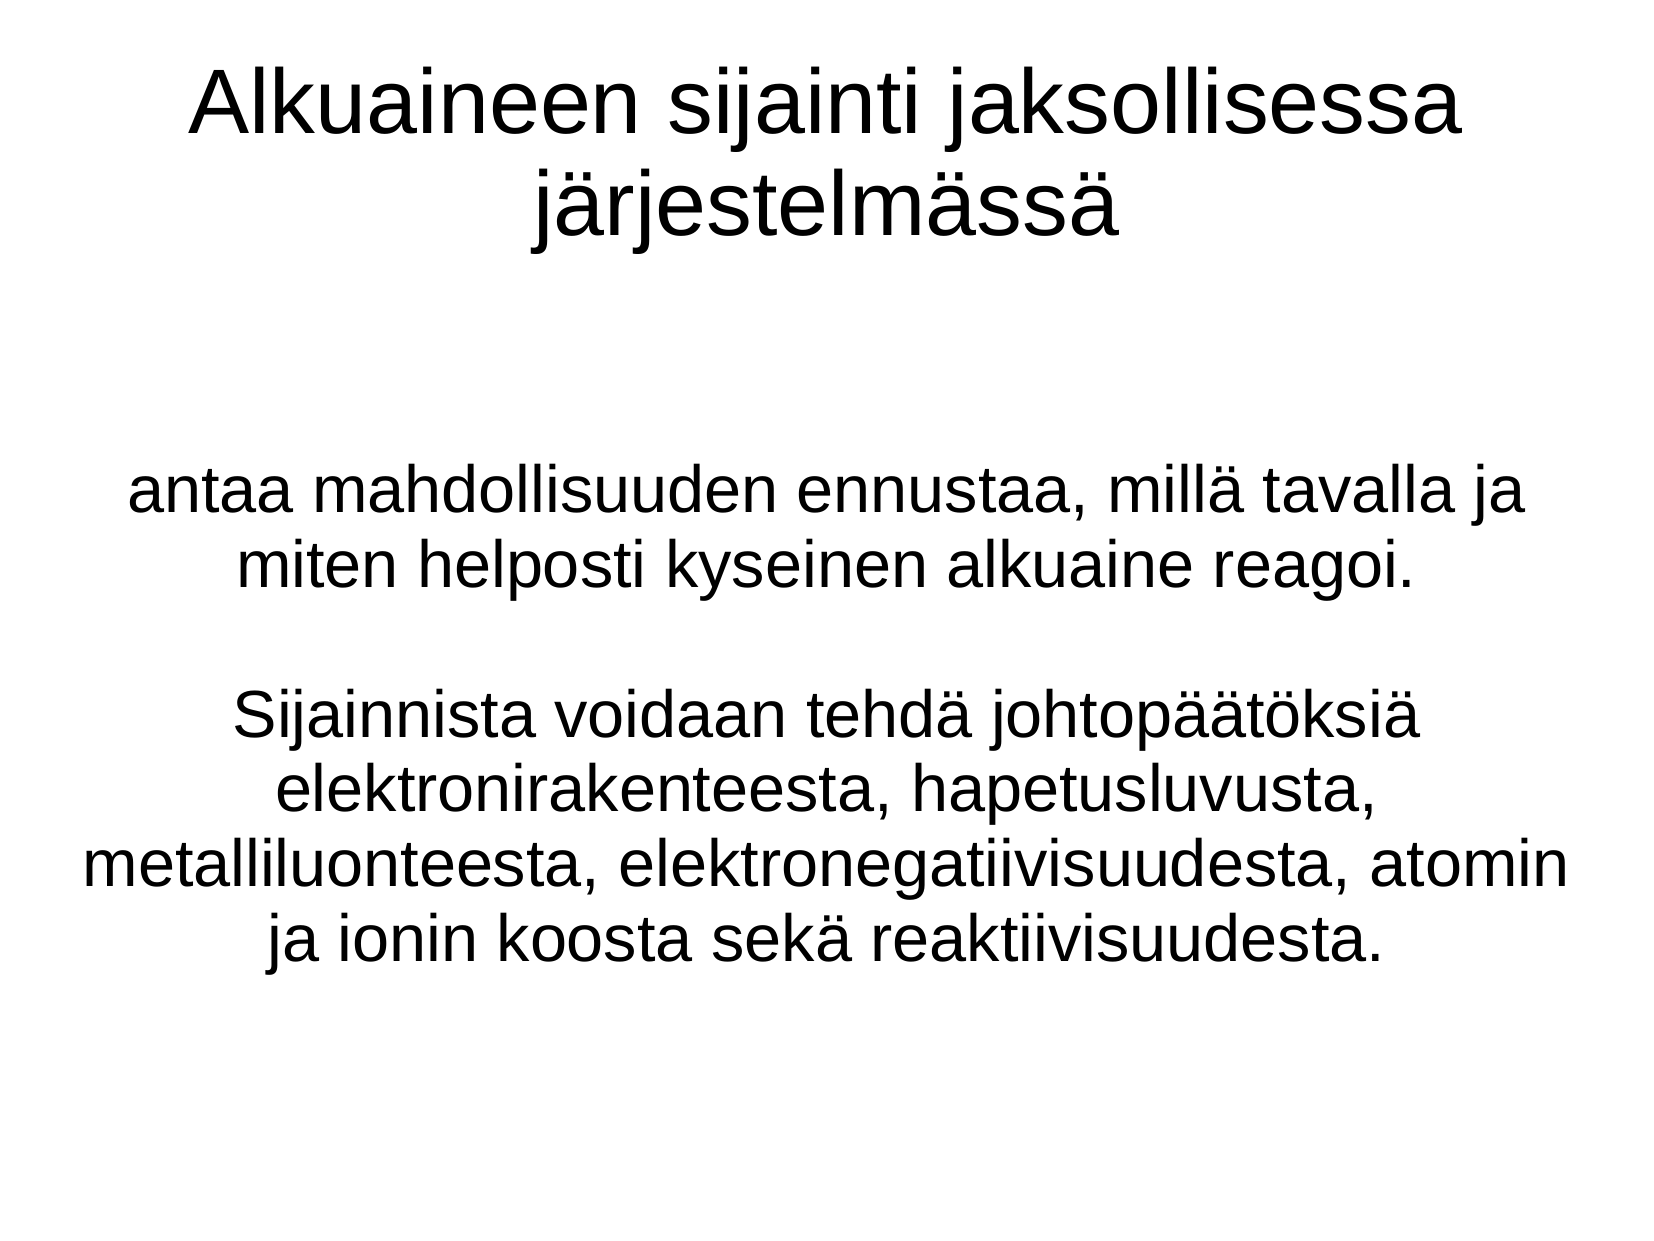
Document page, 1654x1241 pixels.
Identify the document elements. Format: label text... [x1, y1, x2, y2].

title Alkuaineen sijainti jaksollisessa järjestelmässä [82, 49, 1571, 257]
subtitle antaa mahdollisuuden ennustaa, millä tavalla ja miten helposti kyseinen alkuaine reagoi. Sijainnista voidaan tehdä johtopäätöksiä elektronirakenteesta, hapetusluvusta, metalliluonteesta, elektronegatiivisuudesta, atomin ja ionin koosta sekä reaktiivisuudesta. [82, 354, 1571, 1074]
